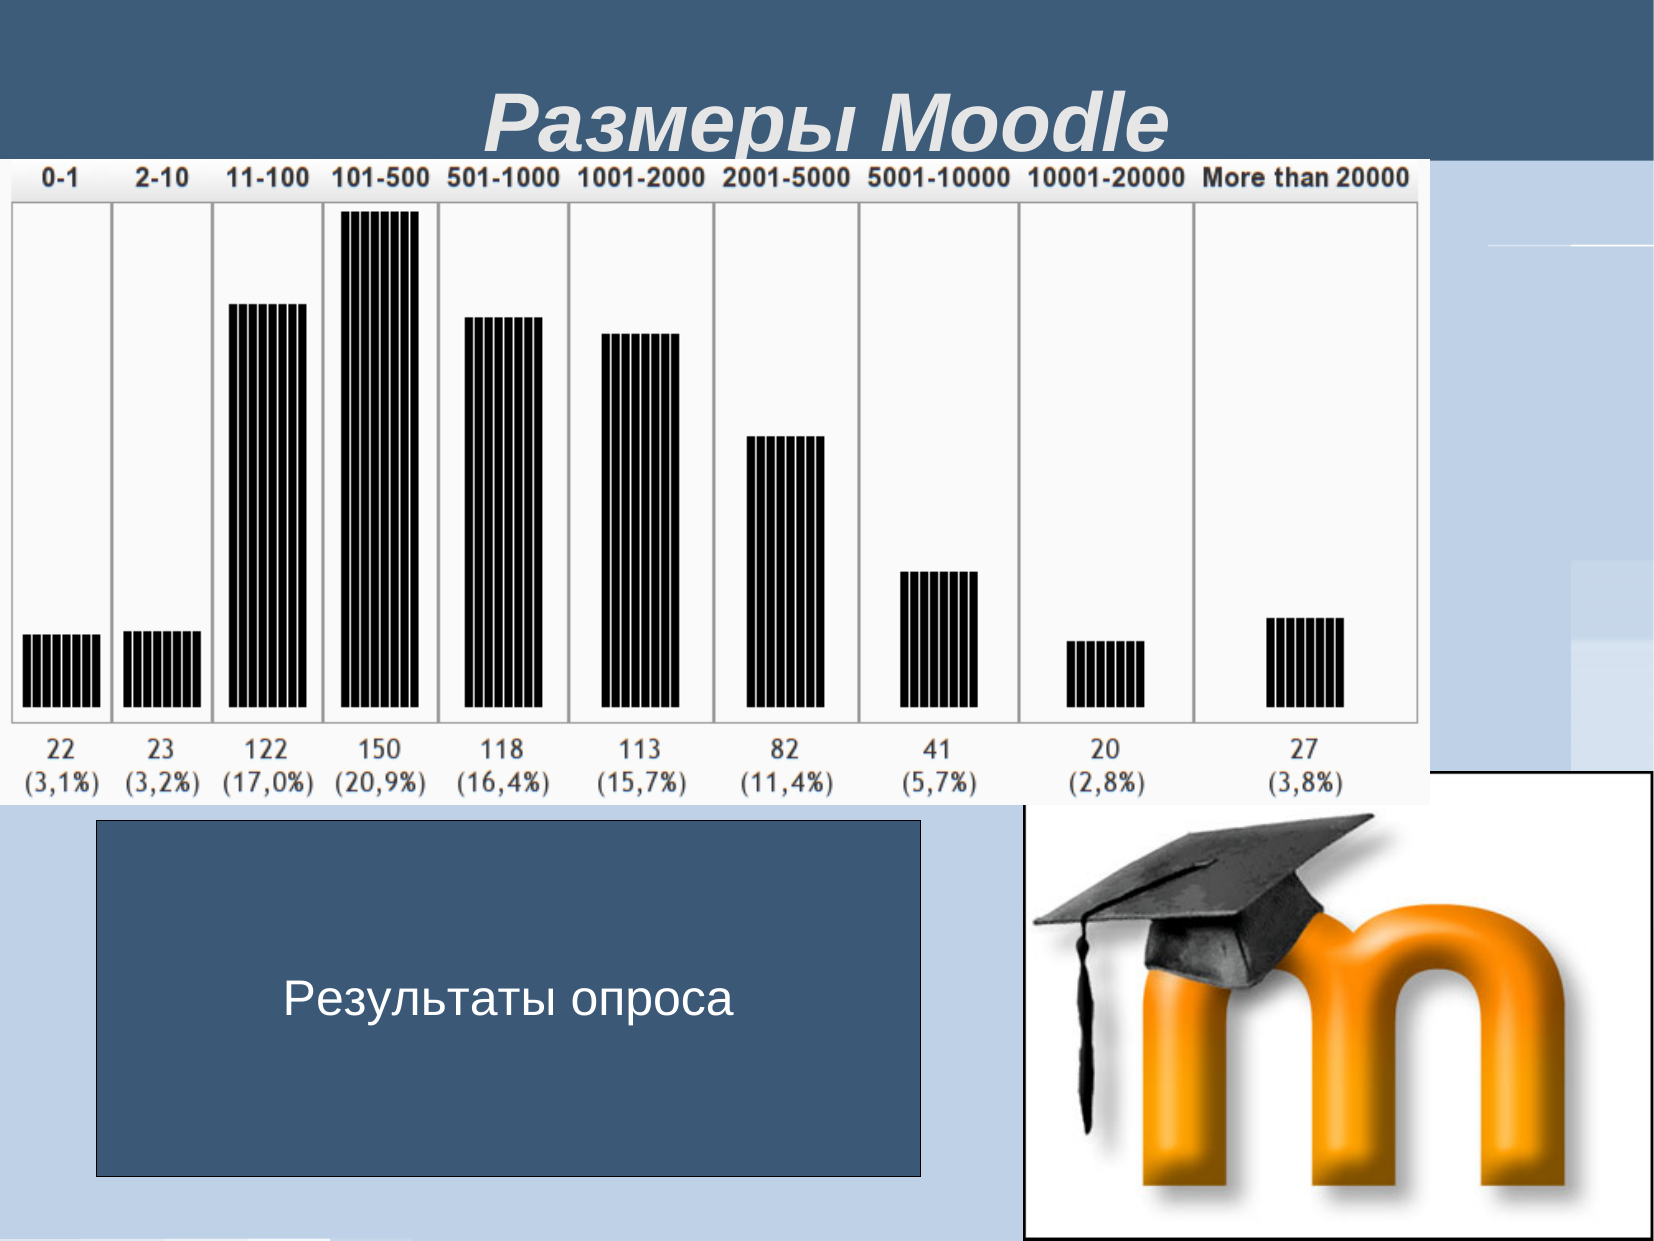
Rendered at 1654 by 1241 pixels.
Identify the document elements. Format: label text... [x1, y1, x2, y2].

title Размеры Moodle [121, 19, 1534, 227]
picture [0, 0, 1654, 1241]
text_box Результаты опроса [96, 820, 921, 1177]
